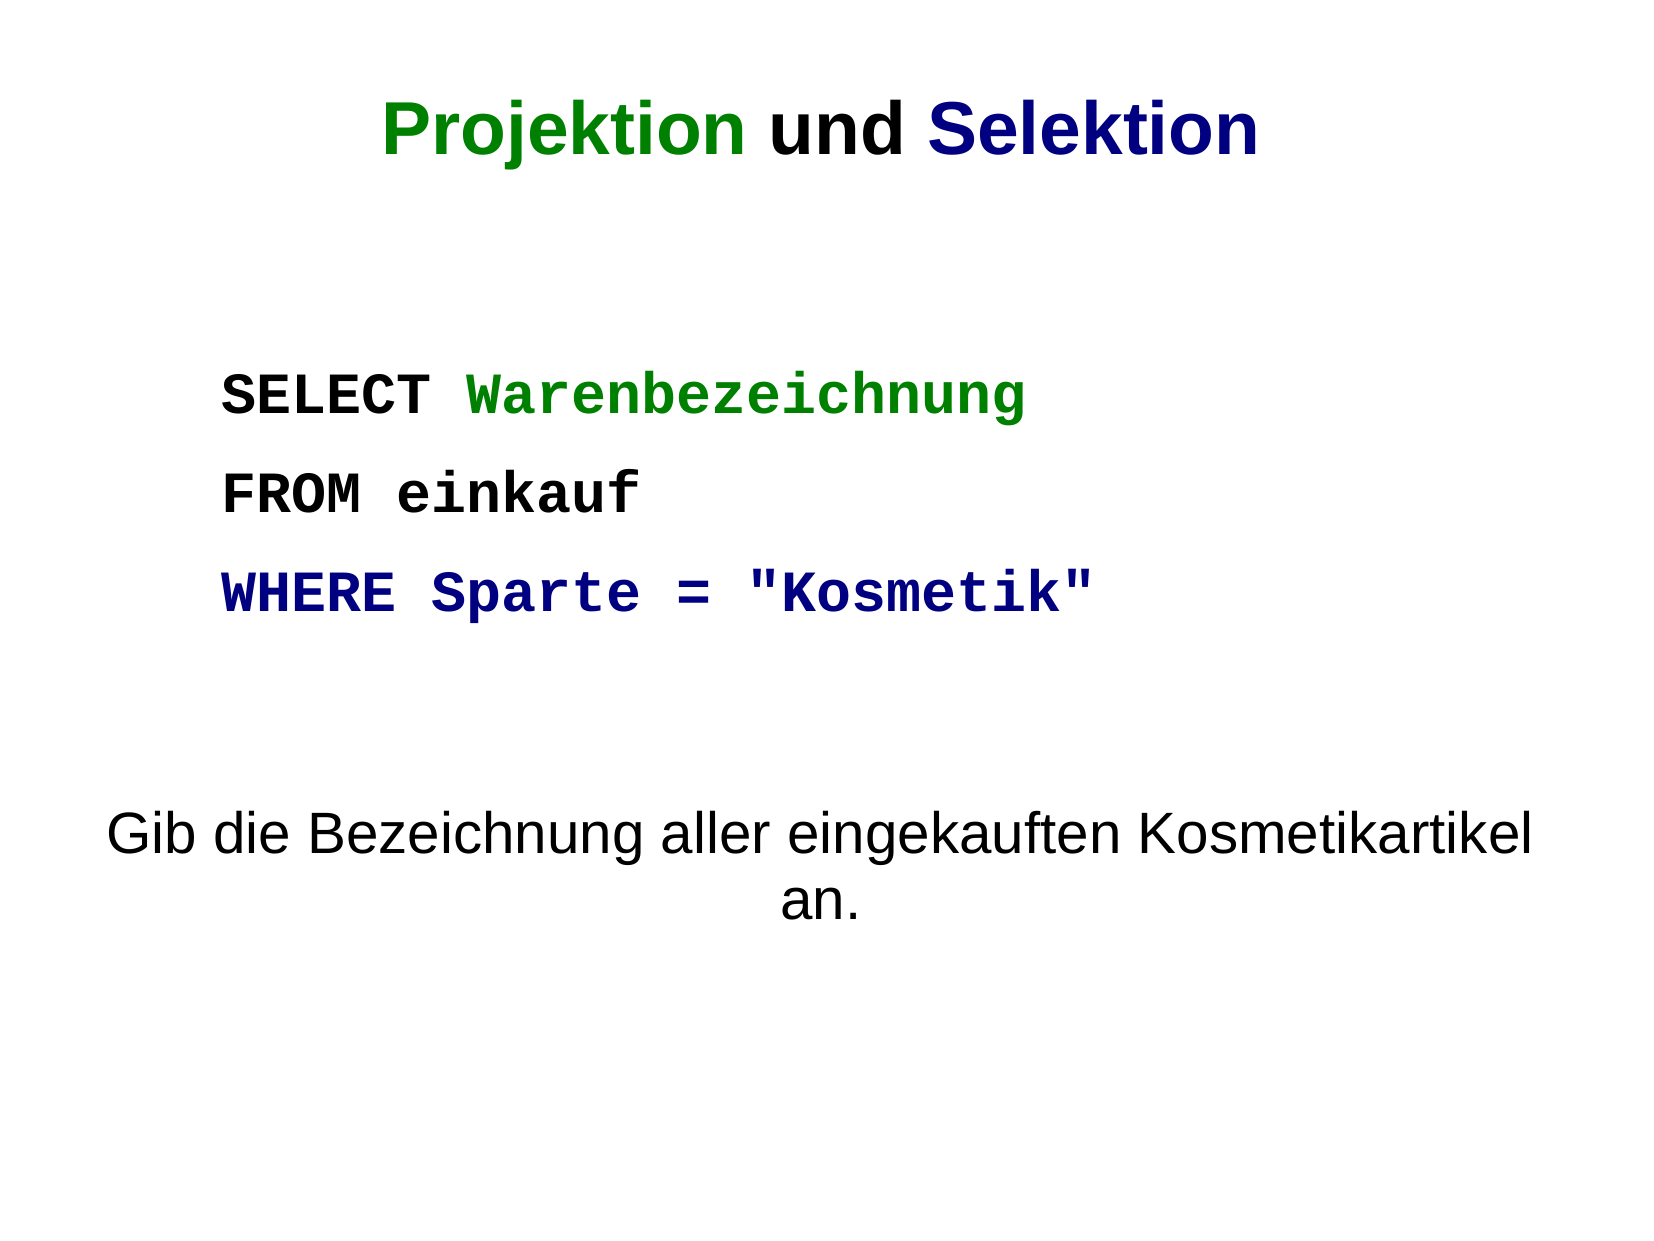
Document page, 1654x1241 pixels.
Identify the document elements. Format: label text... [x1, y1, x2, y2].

title Projektion und Selektion [76, 49, 1566, 207]
text_box SELECT Warenbezeichnung FROM einkauf WHERE Sparte = "Kosmetik" [206, 324, 1565, 606]
title Gib die Bezeichnung aller eingekauften Kosmetikartikel an. [76, 787, 1566, 945]
